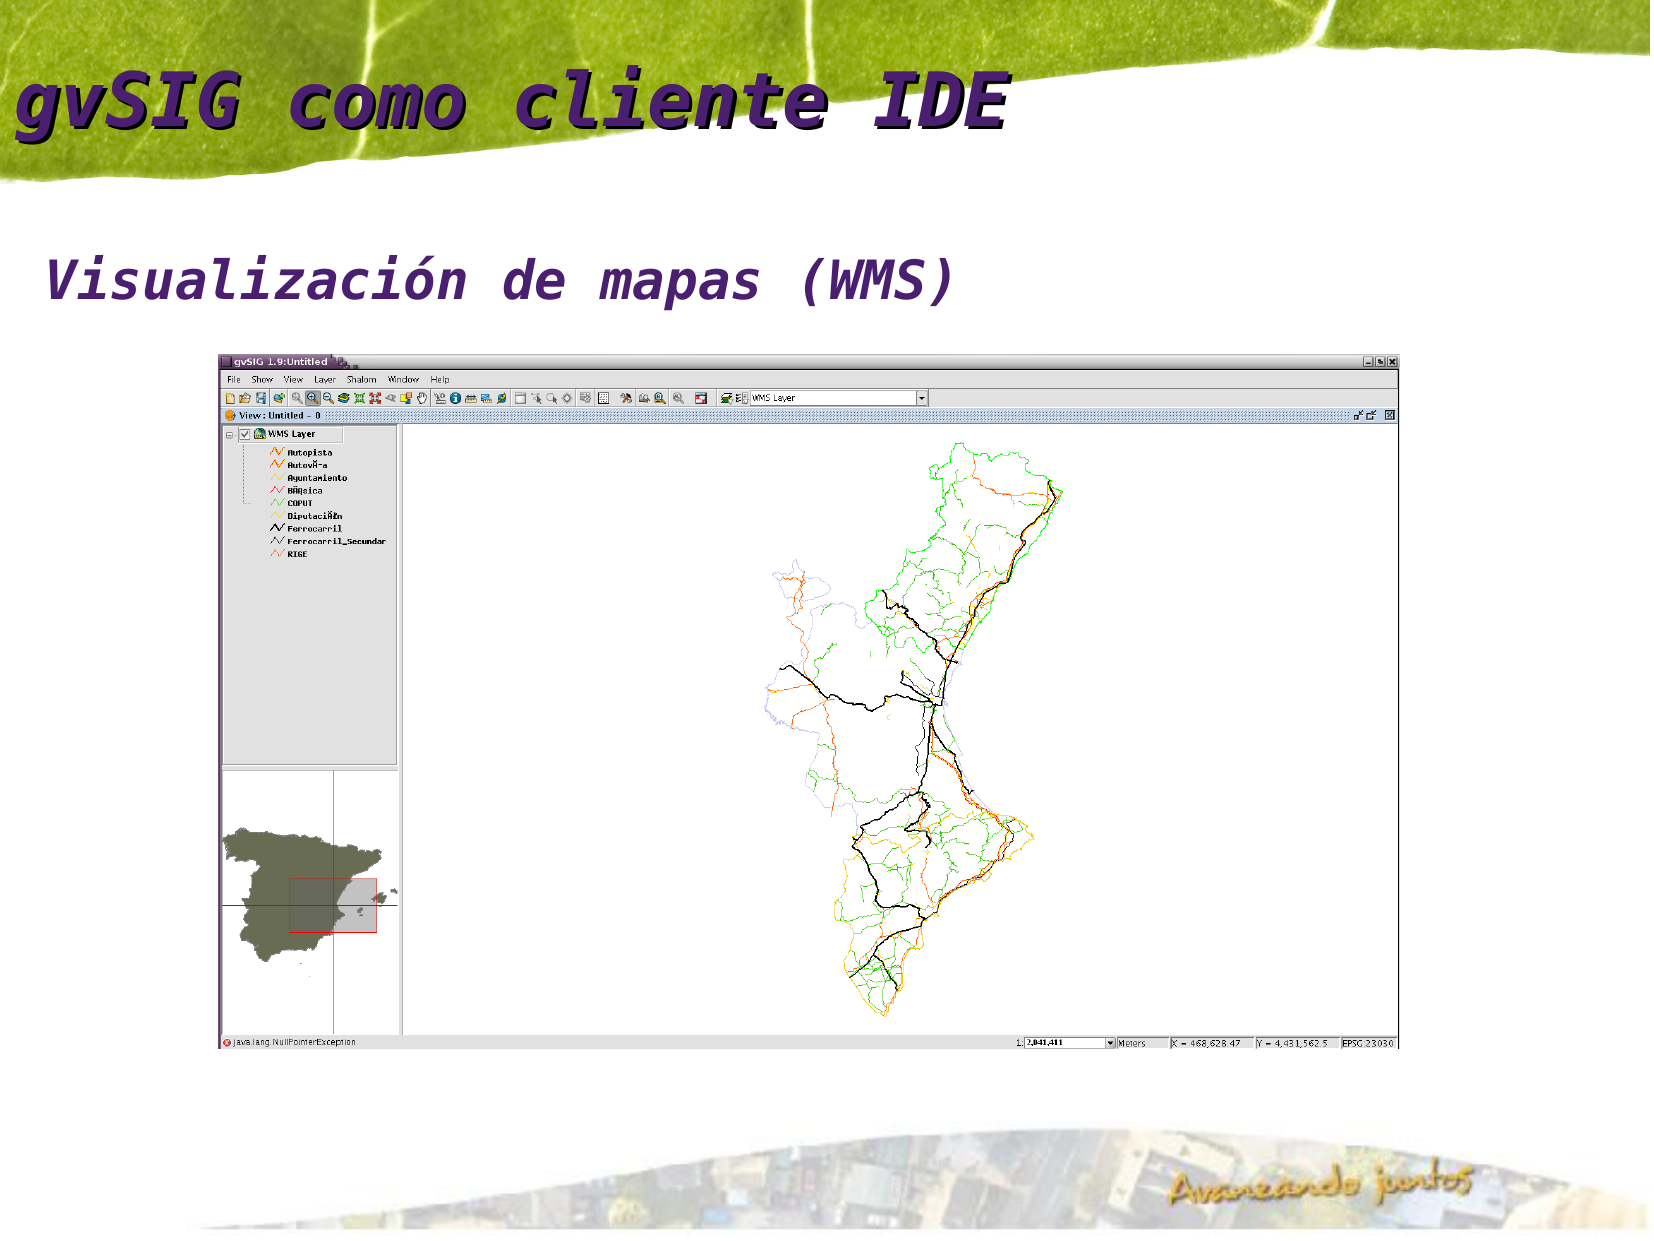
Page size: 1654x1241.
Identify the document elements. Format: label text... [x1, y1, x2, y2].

text_box gvSIG como cliente IDE [0, 5, 1418, 154]
picture [93, 1121, 1654, 1237]
picture [0, 0, 1650, 184]
picture [218, 354, 1400, 1049]
text_box Visualización de mapas (WMS) [29, 242, 1300, 321]
